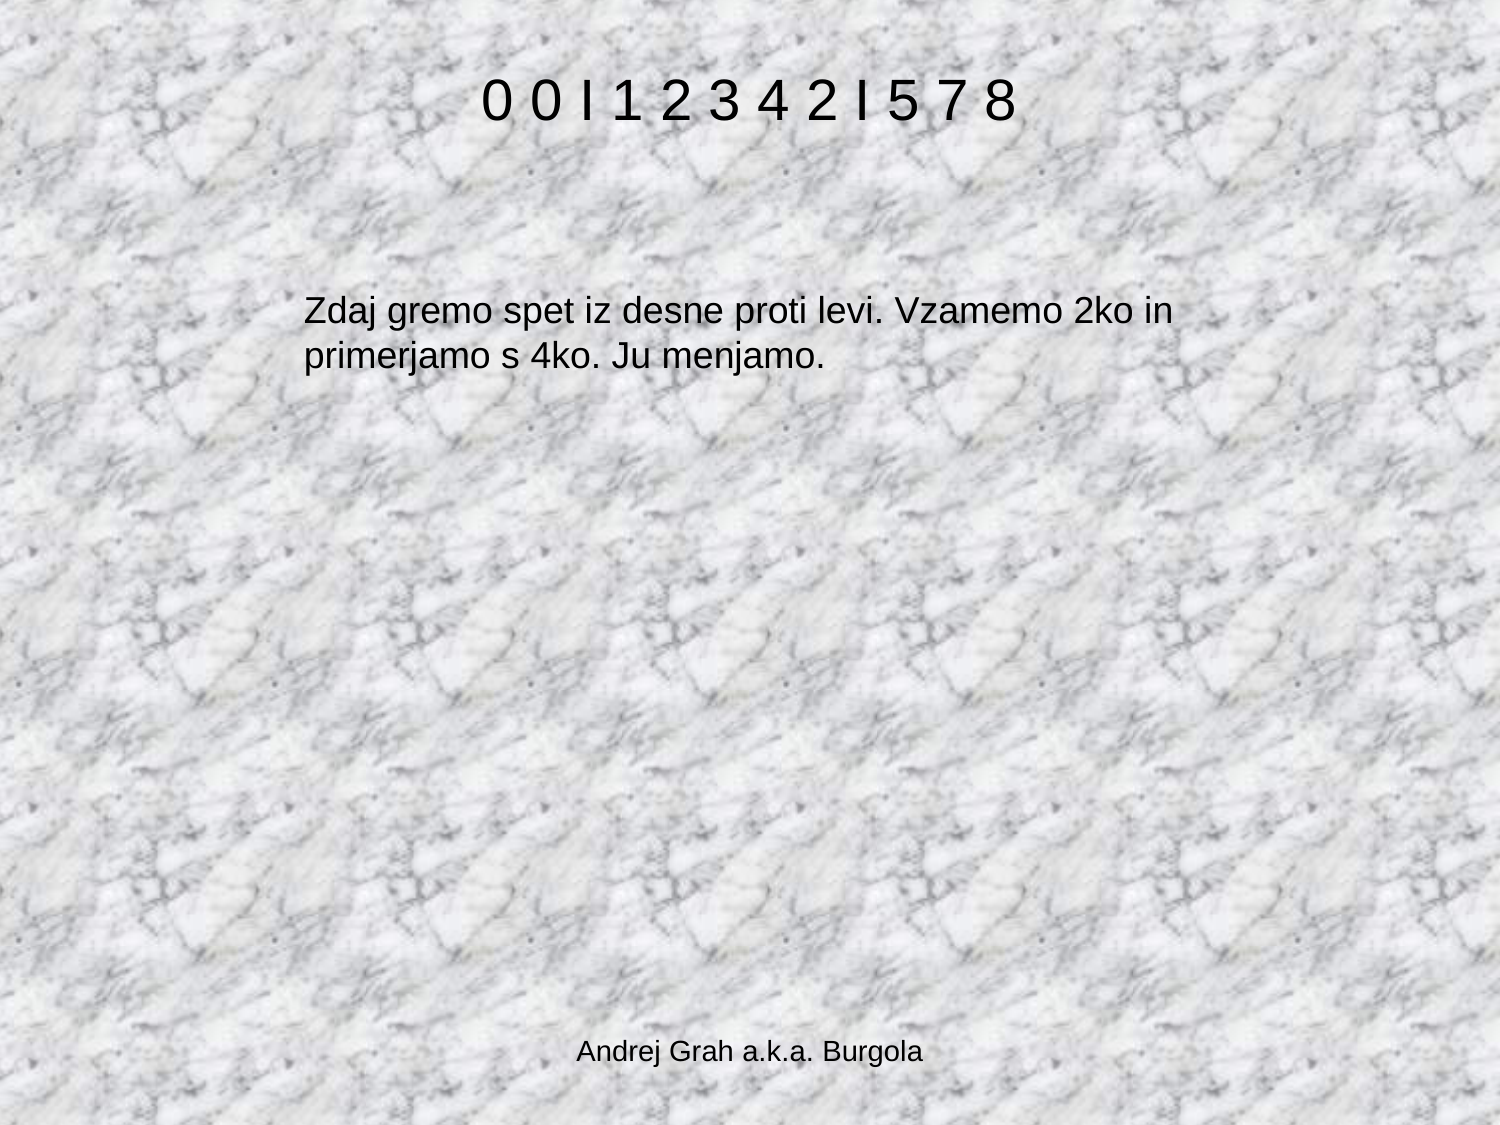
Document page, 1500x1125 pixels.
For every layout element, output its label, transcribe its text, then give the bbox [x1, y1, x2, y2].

text_box 0 0 I 1 2 3 4 2 I 5 7 8 [265, 54, 1235, 141]
picture [0, 0, 1500, 1125]
text_box Zdaj gremo spet iz desne proti levi. Vzamemo 2ko in primerjamo s 4ko. Ju menjamo. [289, 278, 1317, 385]
text_box Andrej Grah a.k.a. Burgola [512, 1024, 988, 1103]
